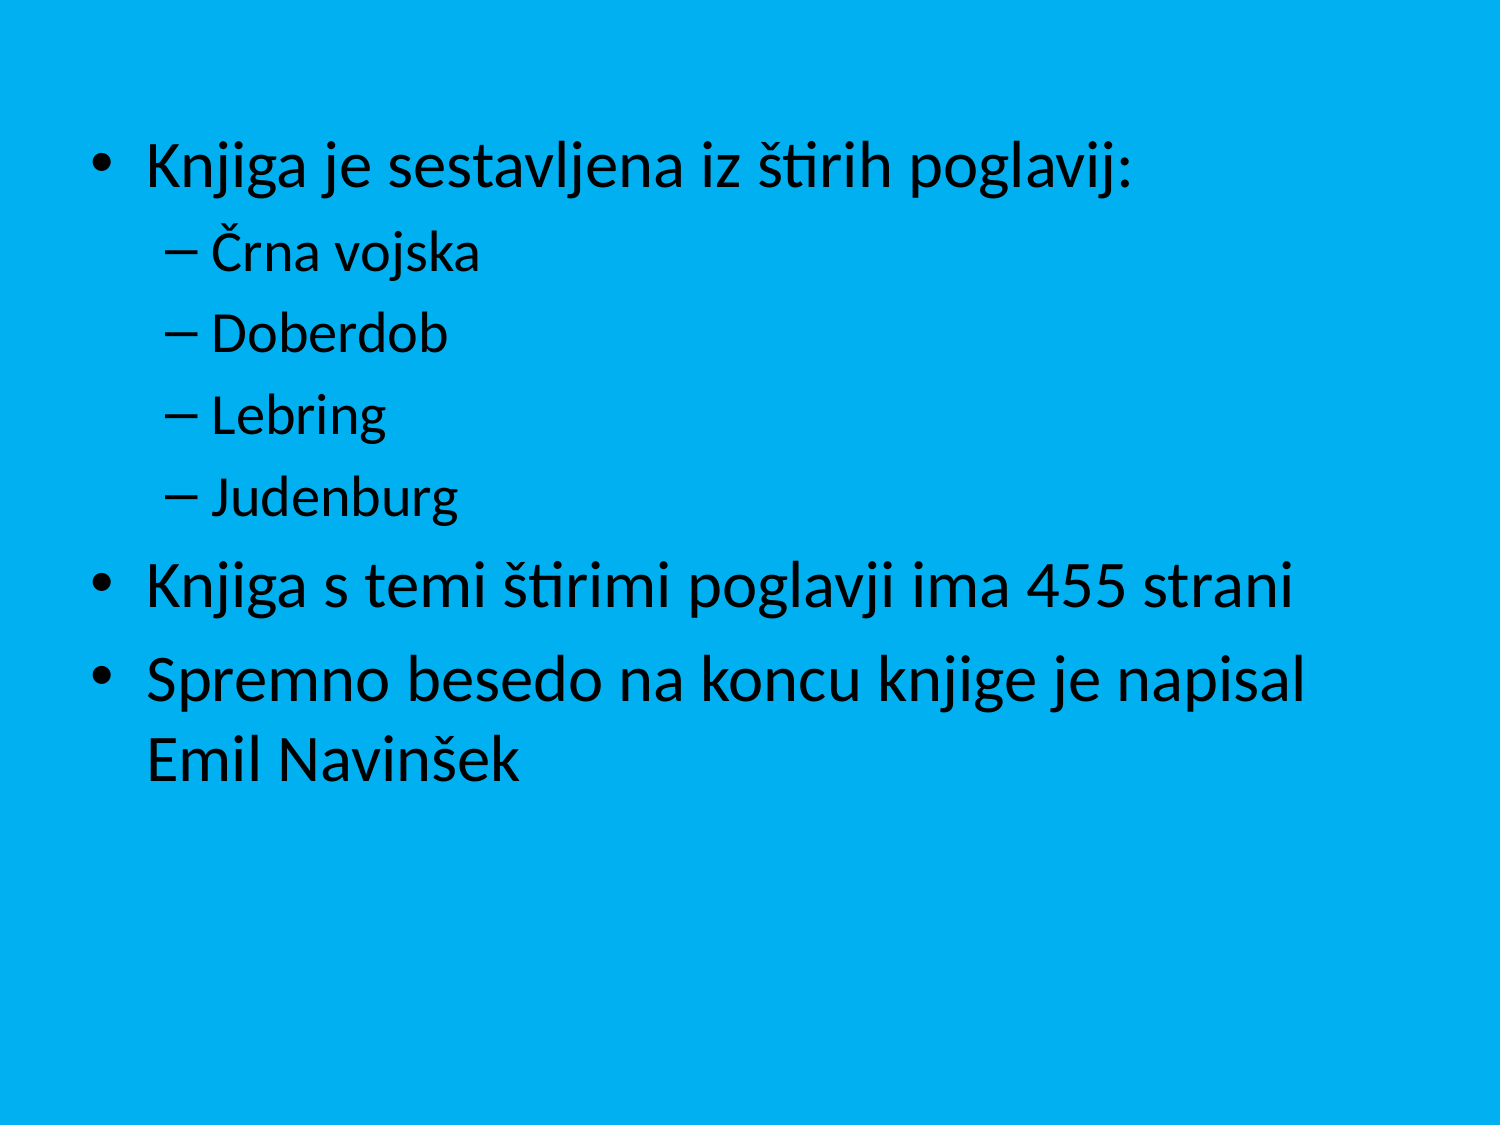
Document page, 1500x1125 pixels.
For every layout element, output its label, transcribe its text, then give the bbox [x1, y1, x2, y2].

list Knjiga je sestavljena iz štirih poglavij: Črna vojska Doberdob Lebring Judenburg Knjiga s temi štirimi poglavji ima 455 strani Spremno besedo na koncu knjige je napisal Emil Navinšek [75, 113, 1425, 1005]
